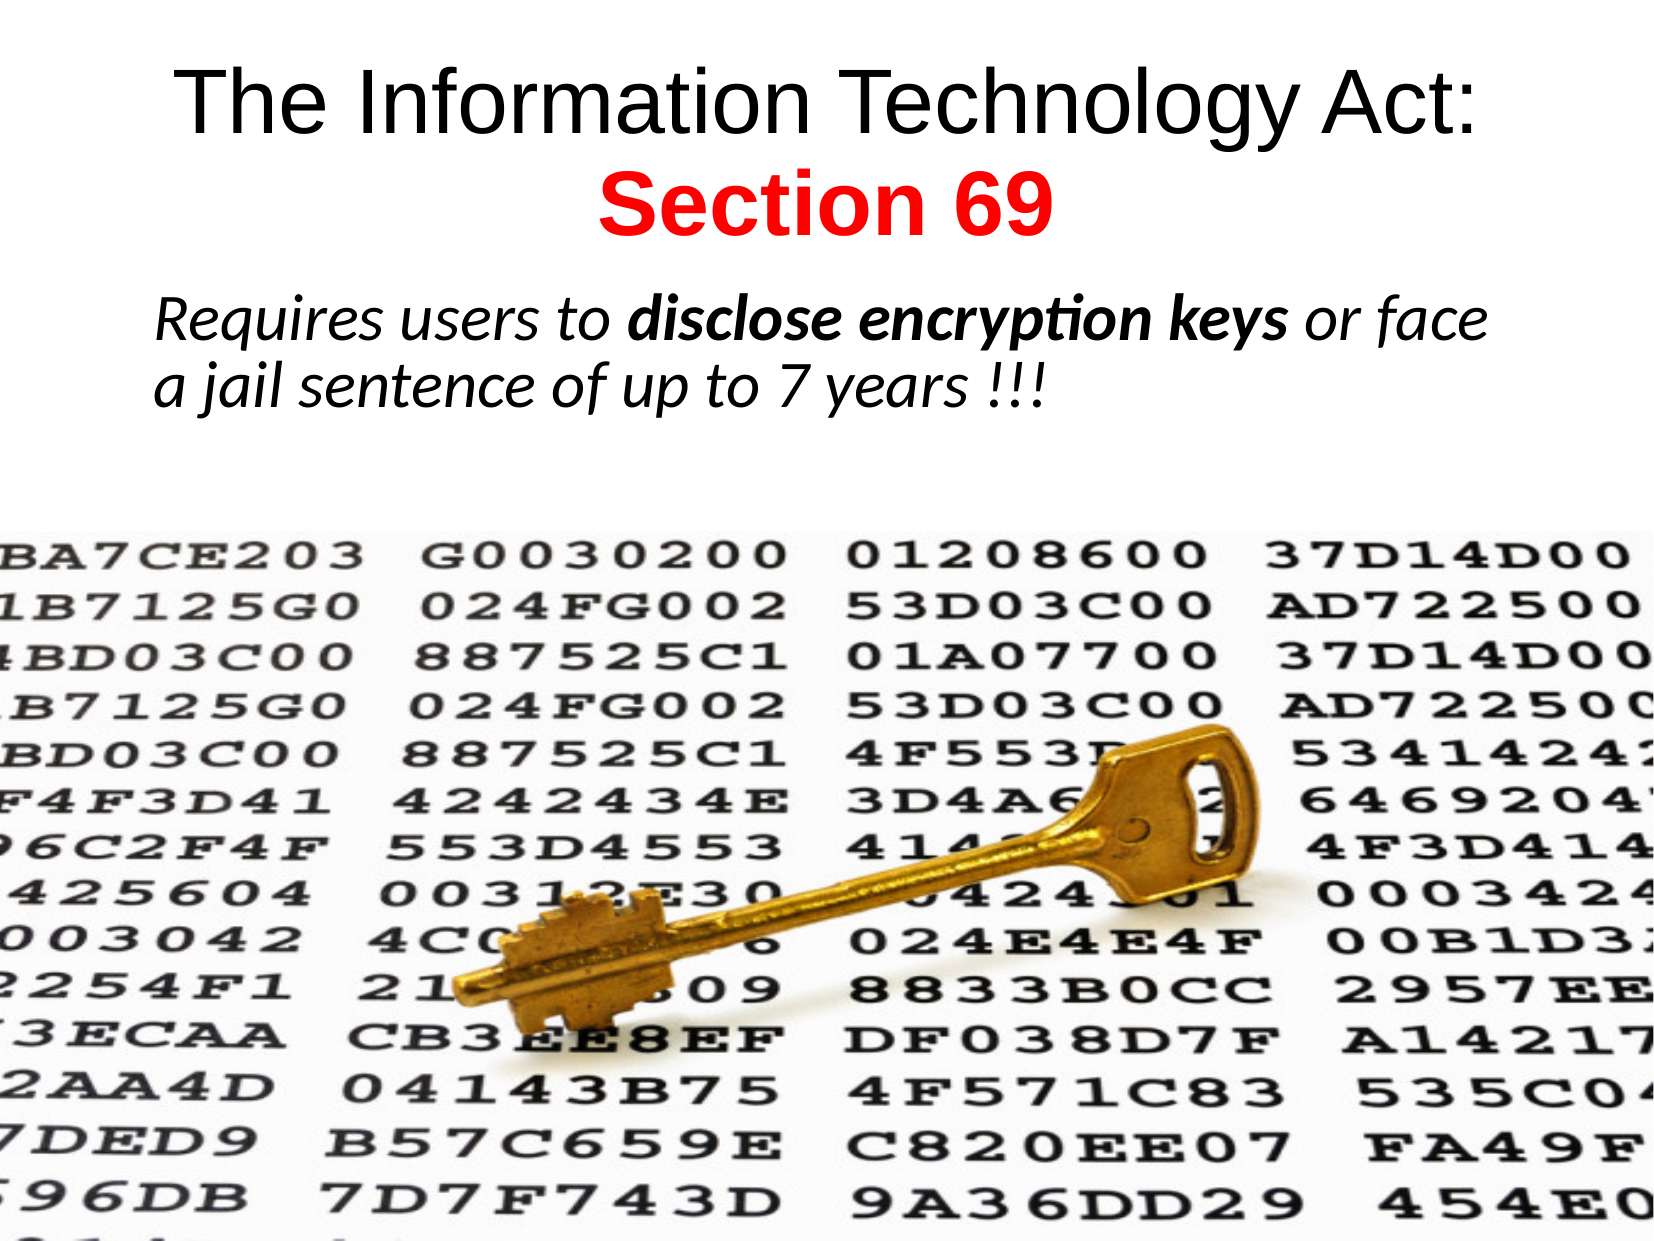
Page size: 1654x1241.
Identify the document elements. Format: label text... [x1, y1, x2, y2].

title The Information Technology Act: Section 69 [82, 49, 1571, 257]
list Requires users to disclose encryption keys or face a jail sentence of up to 7 years !!! [82, 290, 1538, 531]
picture [0, 531, 1654, 1241]
